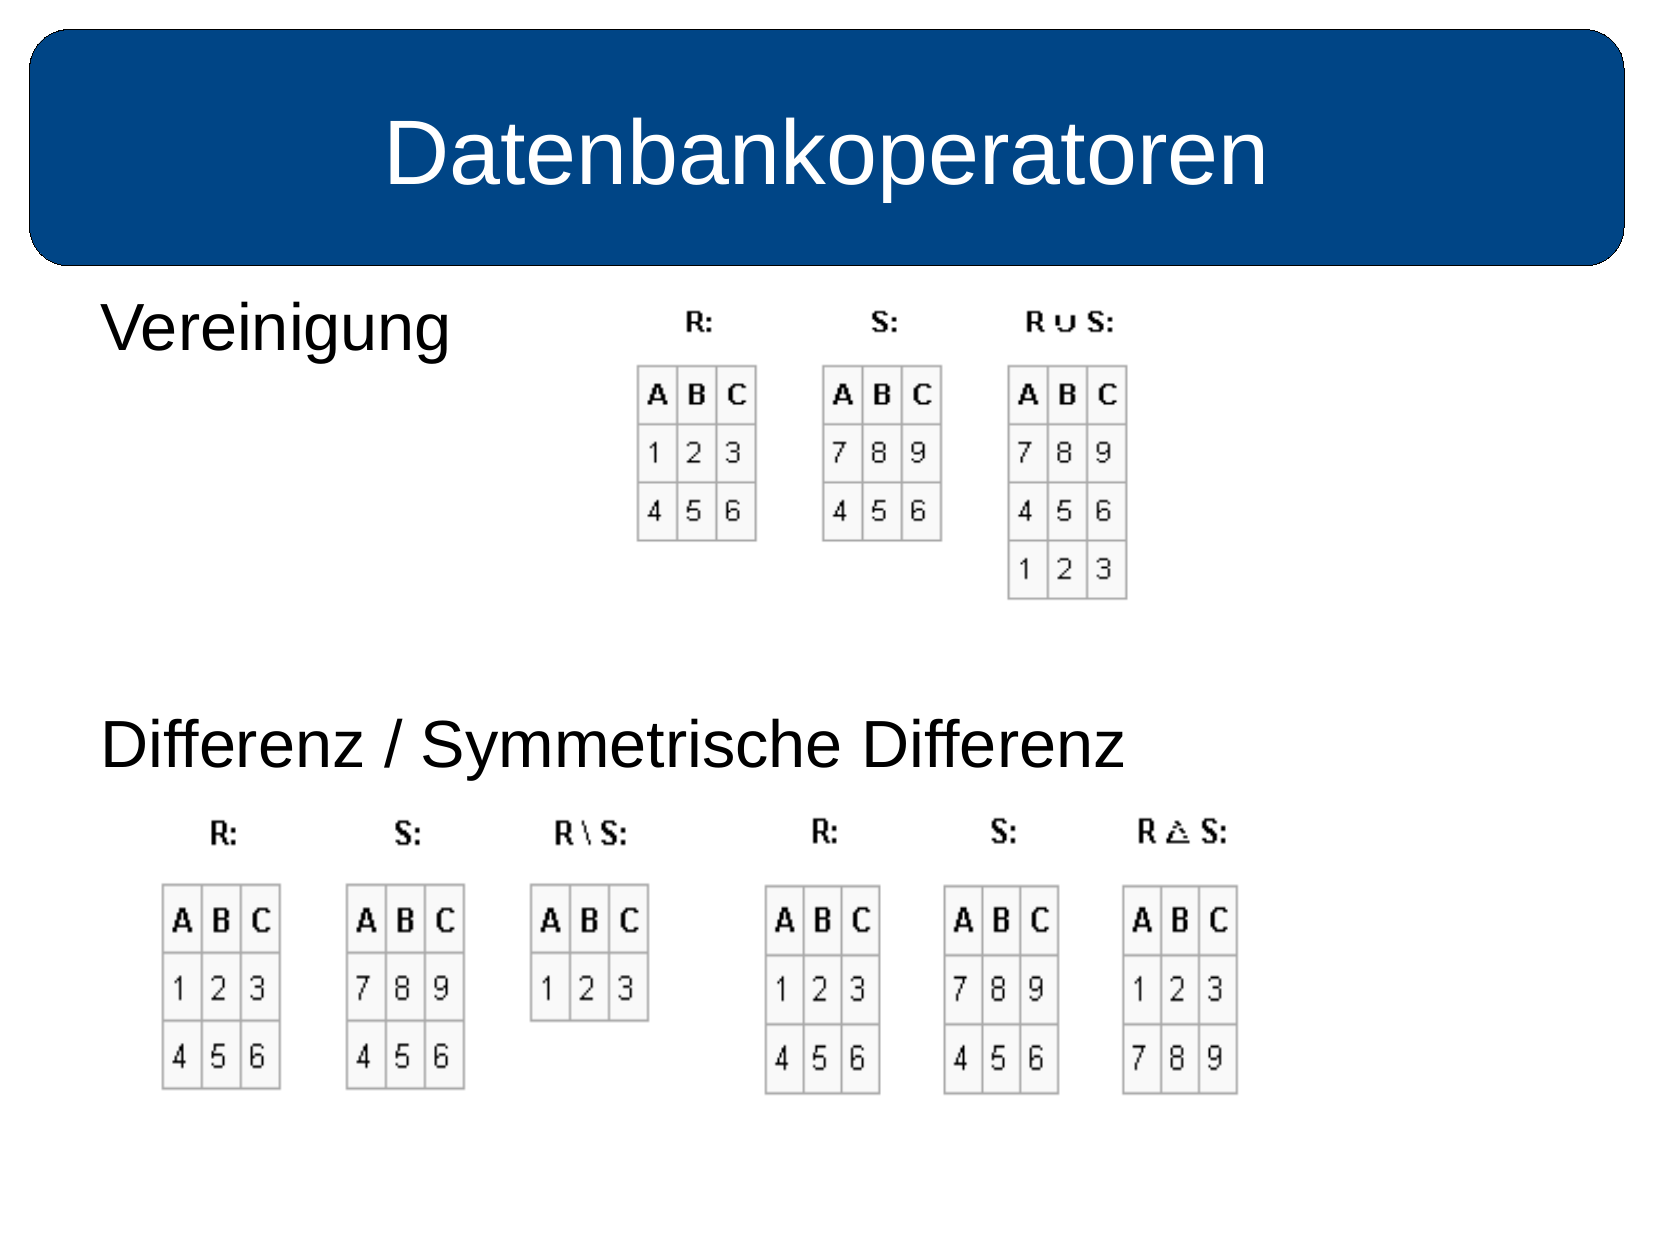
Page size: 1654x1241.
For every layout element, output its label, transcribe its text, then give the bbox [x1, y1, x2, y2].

picture [145, 797, 680, 1123]
list Vereinigung Differenz / Symmetrische Differenz [82, 290, 1571, 1109]
picture [620, 295, 1152, 621]
picture [738, 797, 1270, 1121]
title Datenbankoperatoren [82, 49, 1571, 257]
